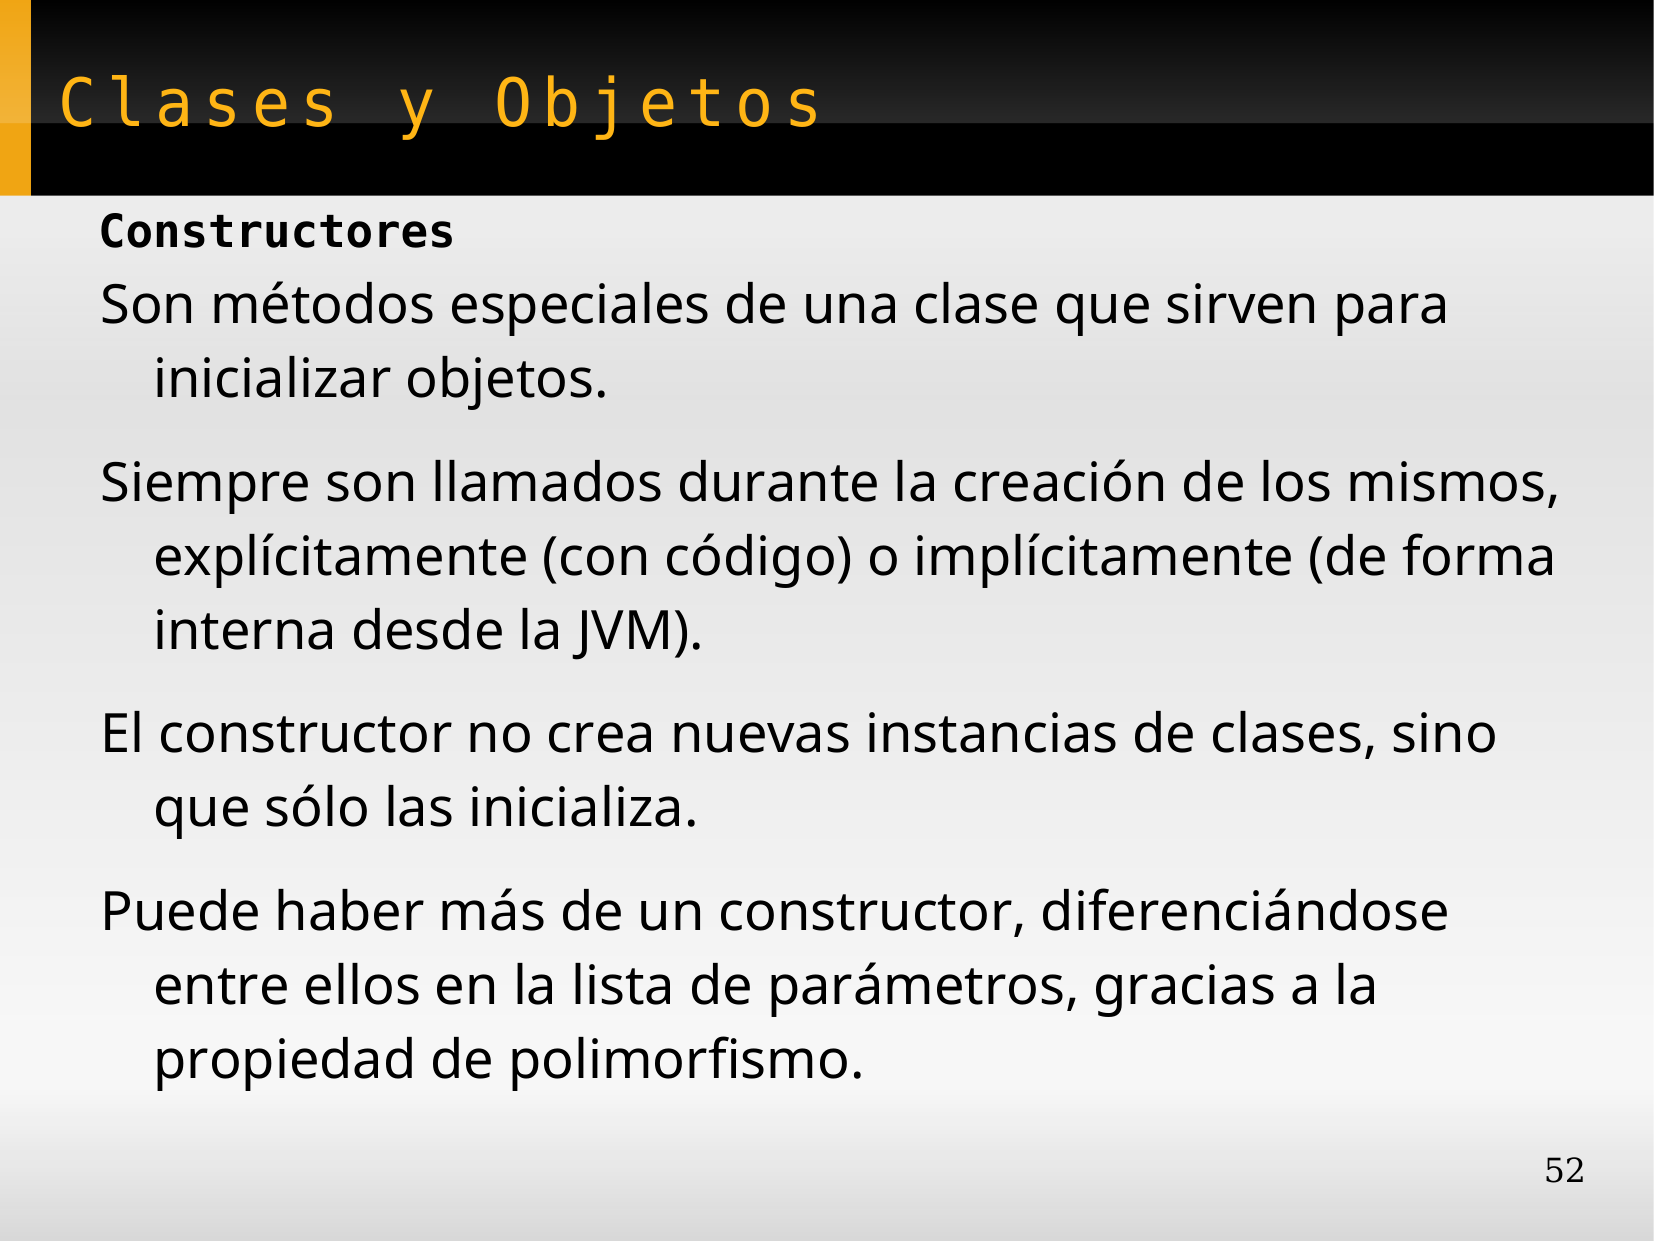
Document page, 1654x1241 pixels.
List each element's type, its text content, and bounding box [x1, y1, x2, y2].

picture [0, 0, 1654, 1241]
title Clases y Objetos [59, 29, 1595, 178]
list Son métodos especiales de una clase que sirven para inicializar objetos. Siempre son llamados durante la creación de los mismos, explícitamente (con código) o implícitamente (de forma interna desde la JVM). El constructor no crea nuevas instancias de clases, sino que sólo las inicializa. Puede haber más de un constructor, diferenciándose entre ellos en la lista de parámetros, gracias a la propiedad de polimorfismo. [82, 265, 1571, 1007]
text_box Constructores [83, 197, 471, 266]
